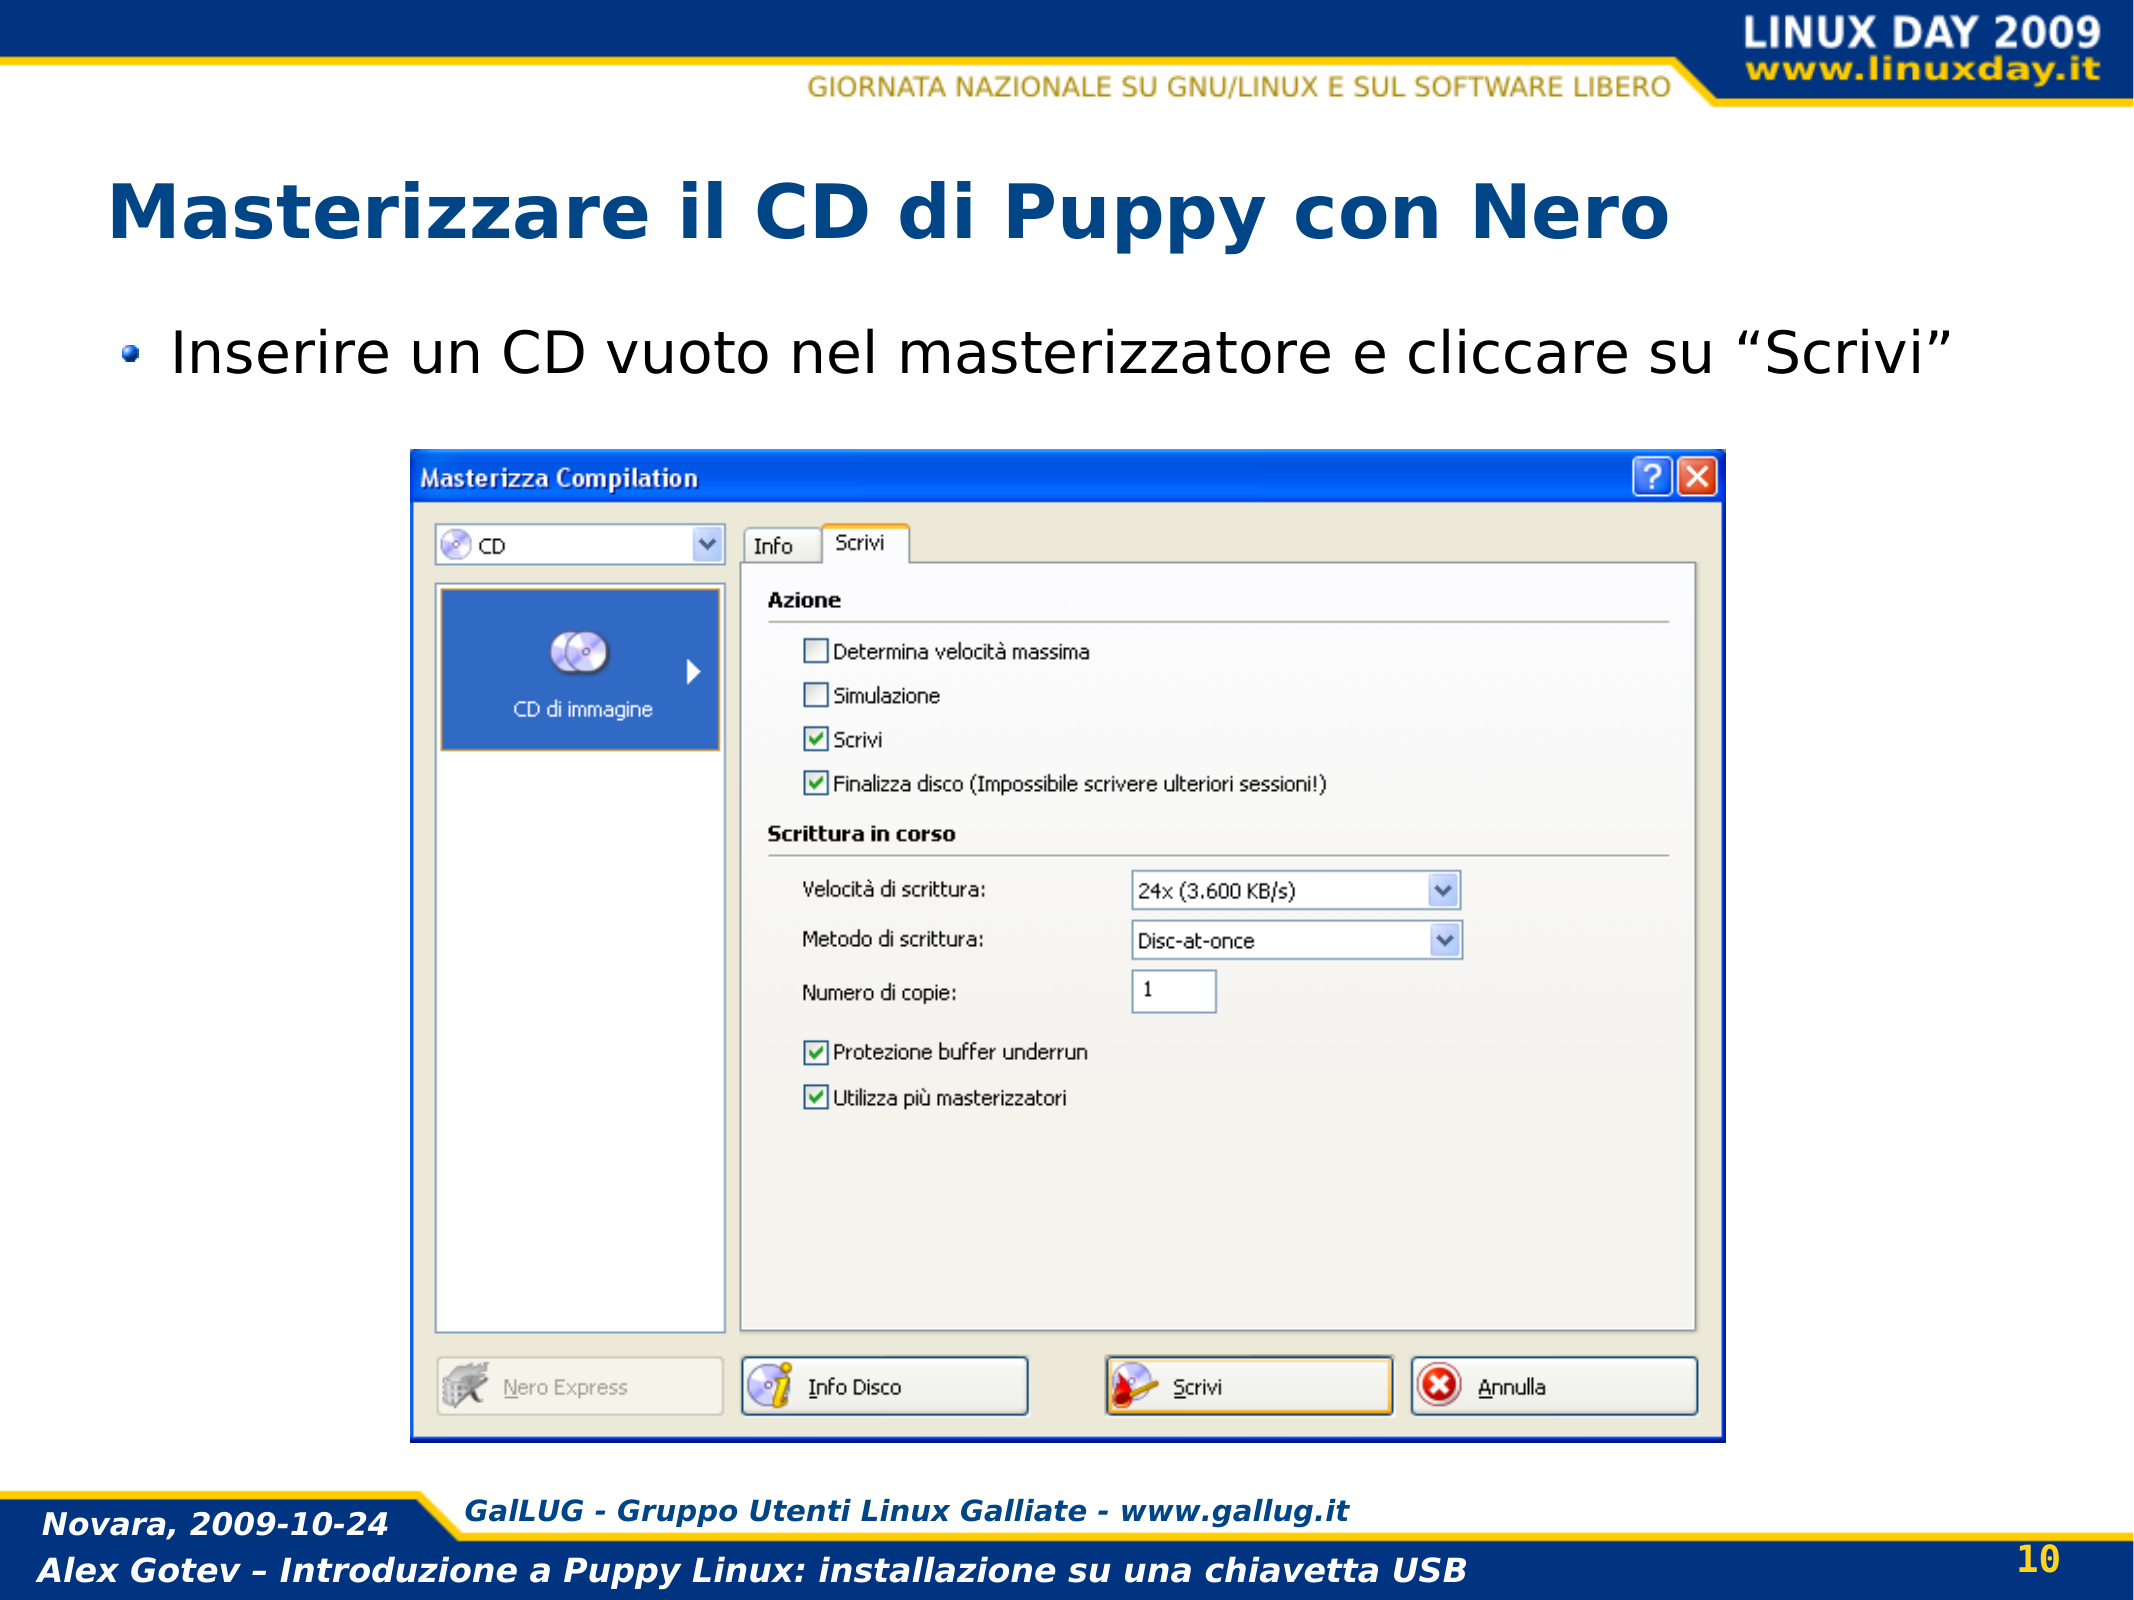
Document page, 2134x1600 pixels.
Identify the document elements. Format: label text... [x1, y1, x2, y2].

title Masterizzare il CD di Puppy con Nero [106, 159, 2080, 267]
list Inserire un CD vuoto nel masterizzatore e cliccare su “Scrivi” [106, 319, 2027, 1441]
picture [0, 0, 2134, 1600]
